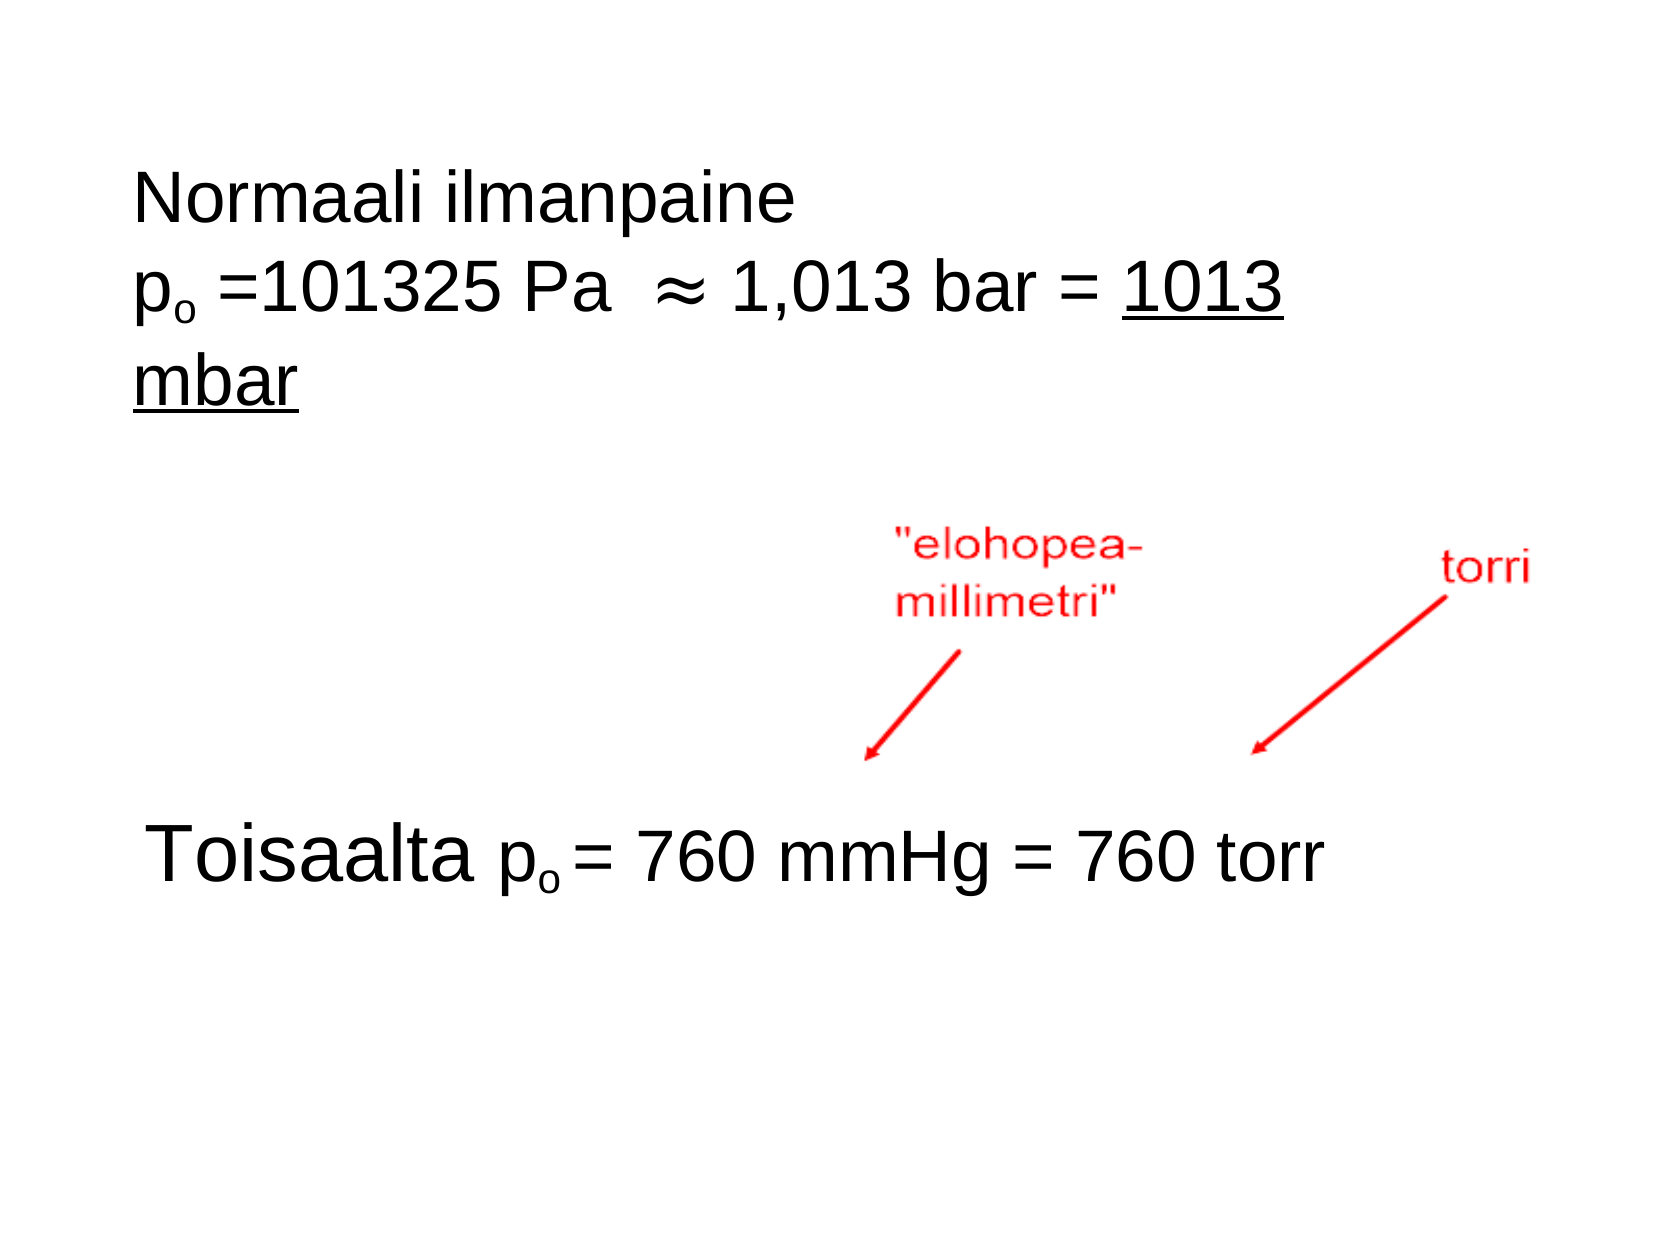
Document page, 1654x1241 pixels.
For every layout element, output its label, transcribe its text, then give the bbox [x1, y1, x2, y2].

text_box Normaali ilmanpaine po =101325 Pa ≈ 1,013 bar = 1013 mbar [118, 141, 1482, 340]
picture [811, 482, 1595, 780]
text_box Toisaalta po = 760 mmHg = 760 torr [129, 792, 1342, 910]
